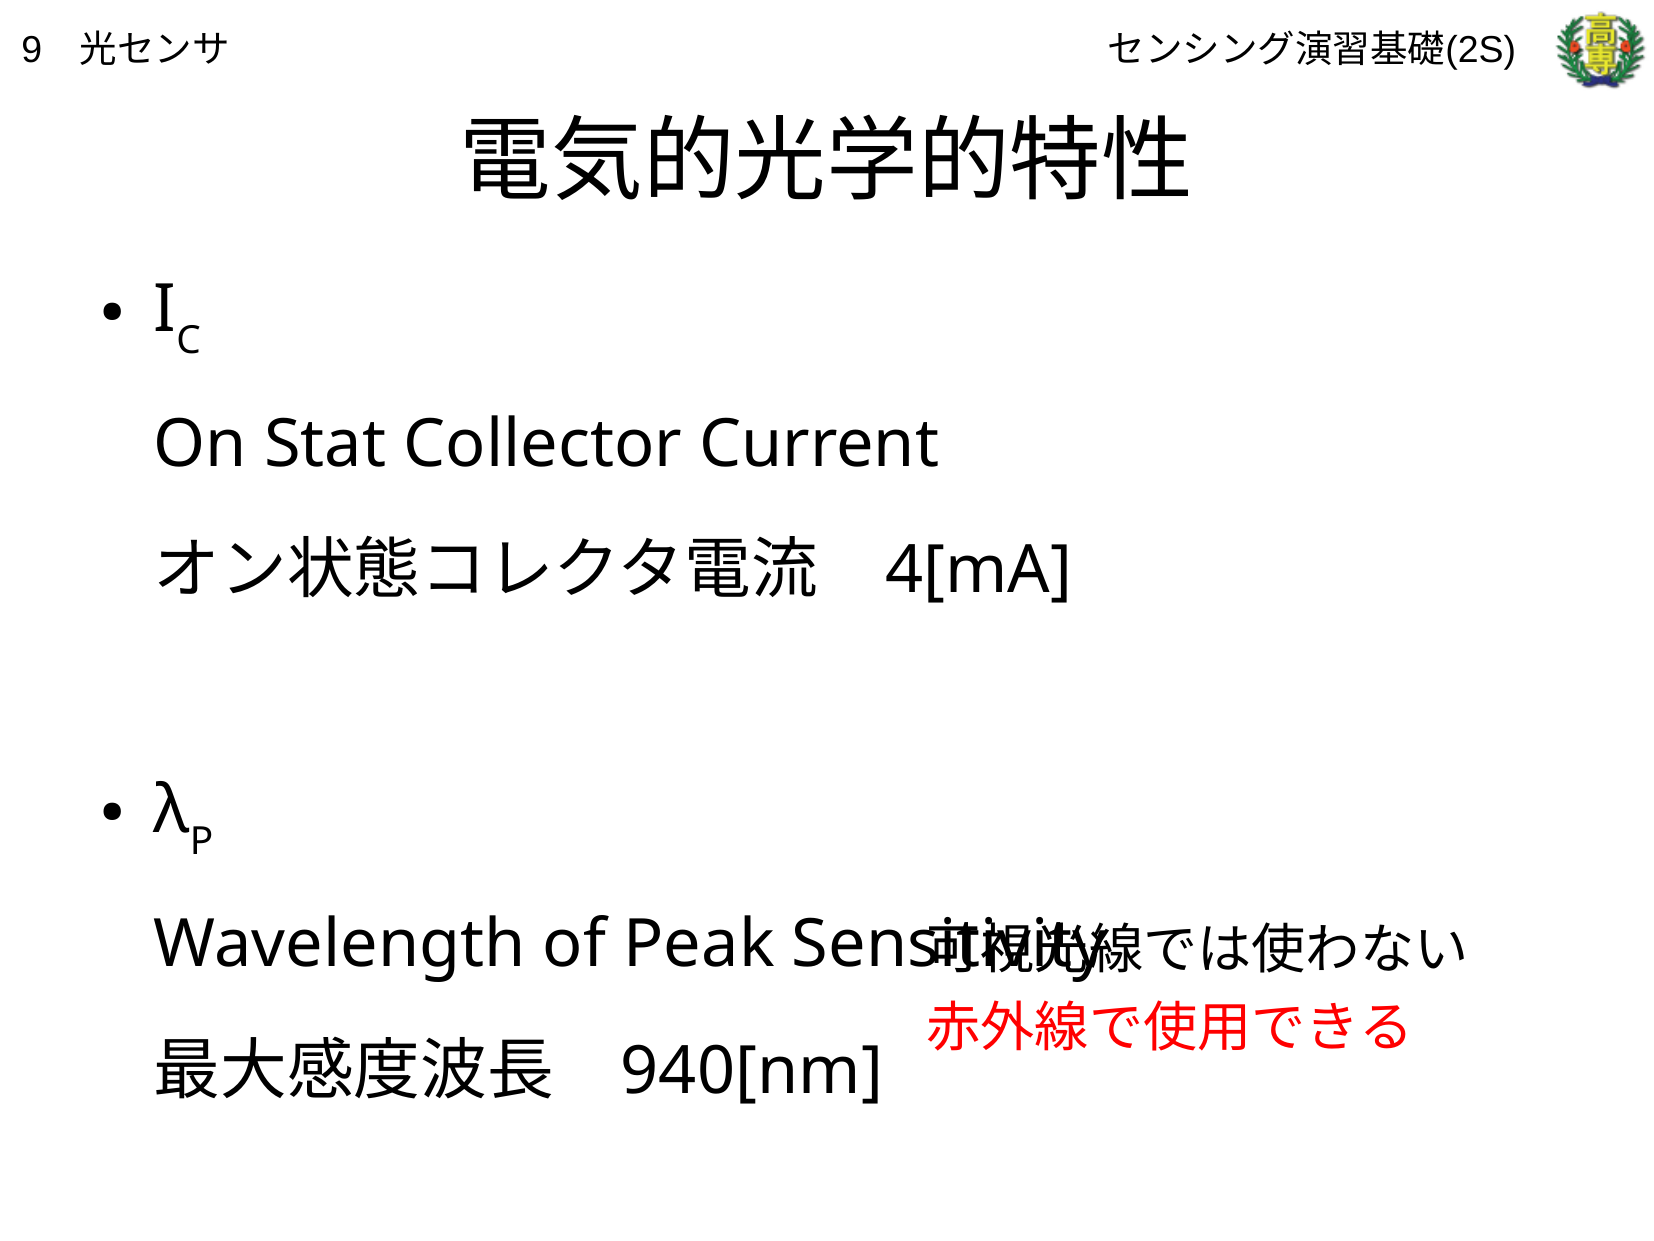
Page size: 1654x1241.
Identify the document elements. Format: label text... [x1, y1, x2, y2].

text_box センシング演習基礎(2S) [1077, 11, 1531, 75]
picture [1553, 2, 1650, 99]
title 電気的光学的特性 [82, 49, 1571, 257]
text_box 可視光線では使わない 赤外線で使用できる [911, 897, 1538, 1051]
list IC On Stat Collector Current オン状態コレクタ電流 4[mA] λP Wavelength of Peak Sensitivity 最大感度波長 940[nm] [82, 260, 1538, 1074]
text_box 9 光センサ [6, 11, 923, 75]
